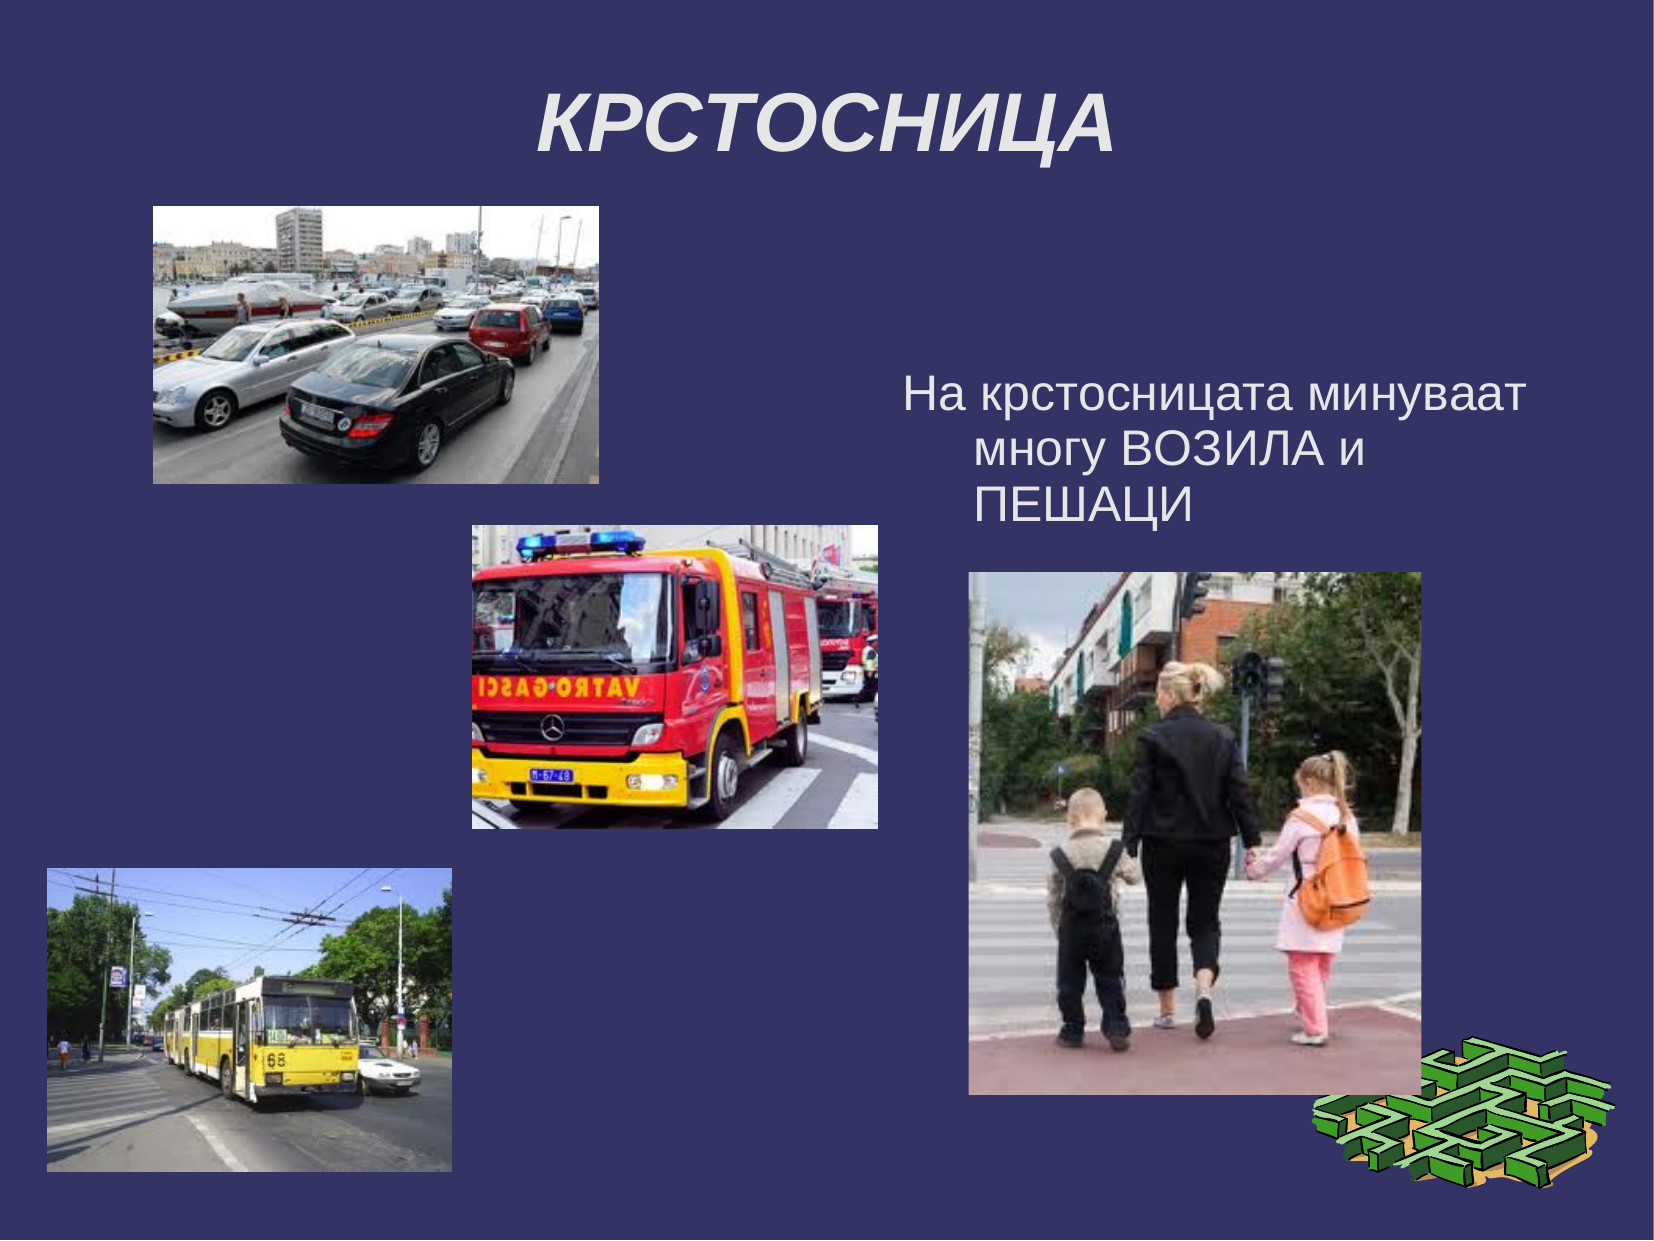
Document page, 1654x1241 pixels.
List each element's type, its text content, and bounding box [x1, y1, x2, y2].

picture [472, 525, 878, 829]
title КРСТОСНИЦА [121, 74, 1534, 172]
picture [47, 868, 452, 1172]
list На крстосницата минуваат многу ВОЗИЛА и ПЕШАЦИ [891, 364, 1570, 540]
picture [968, 572, 1422, 1095]
picture [153, 206, 599, 484]
